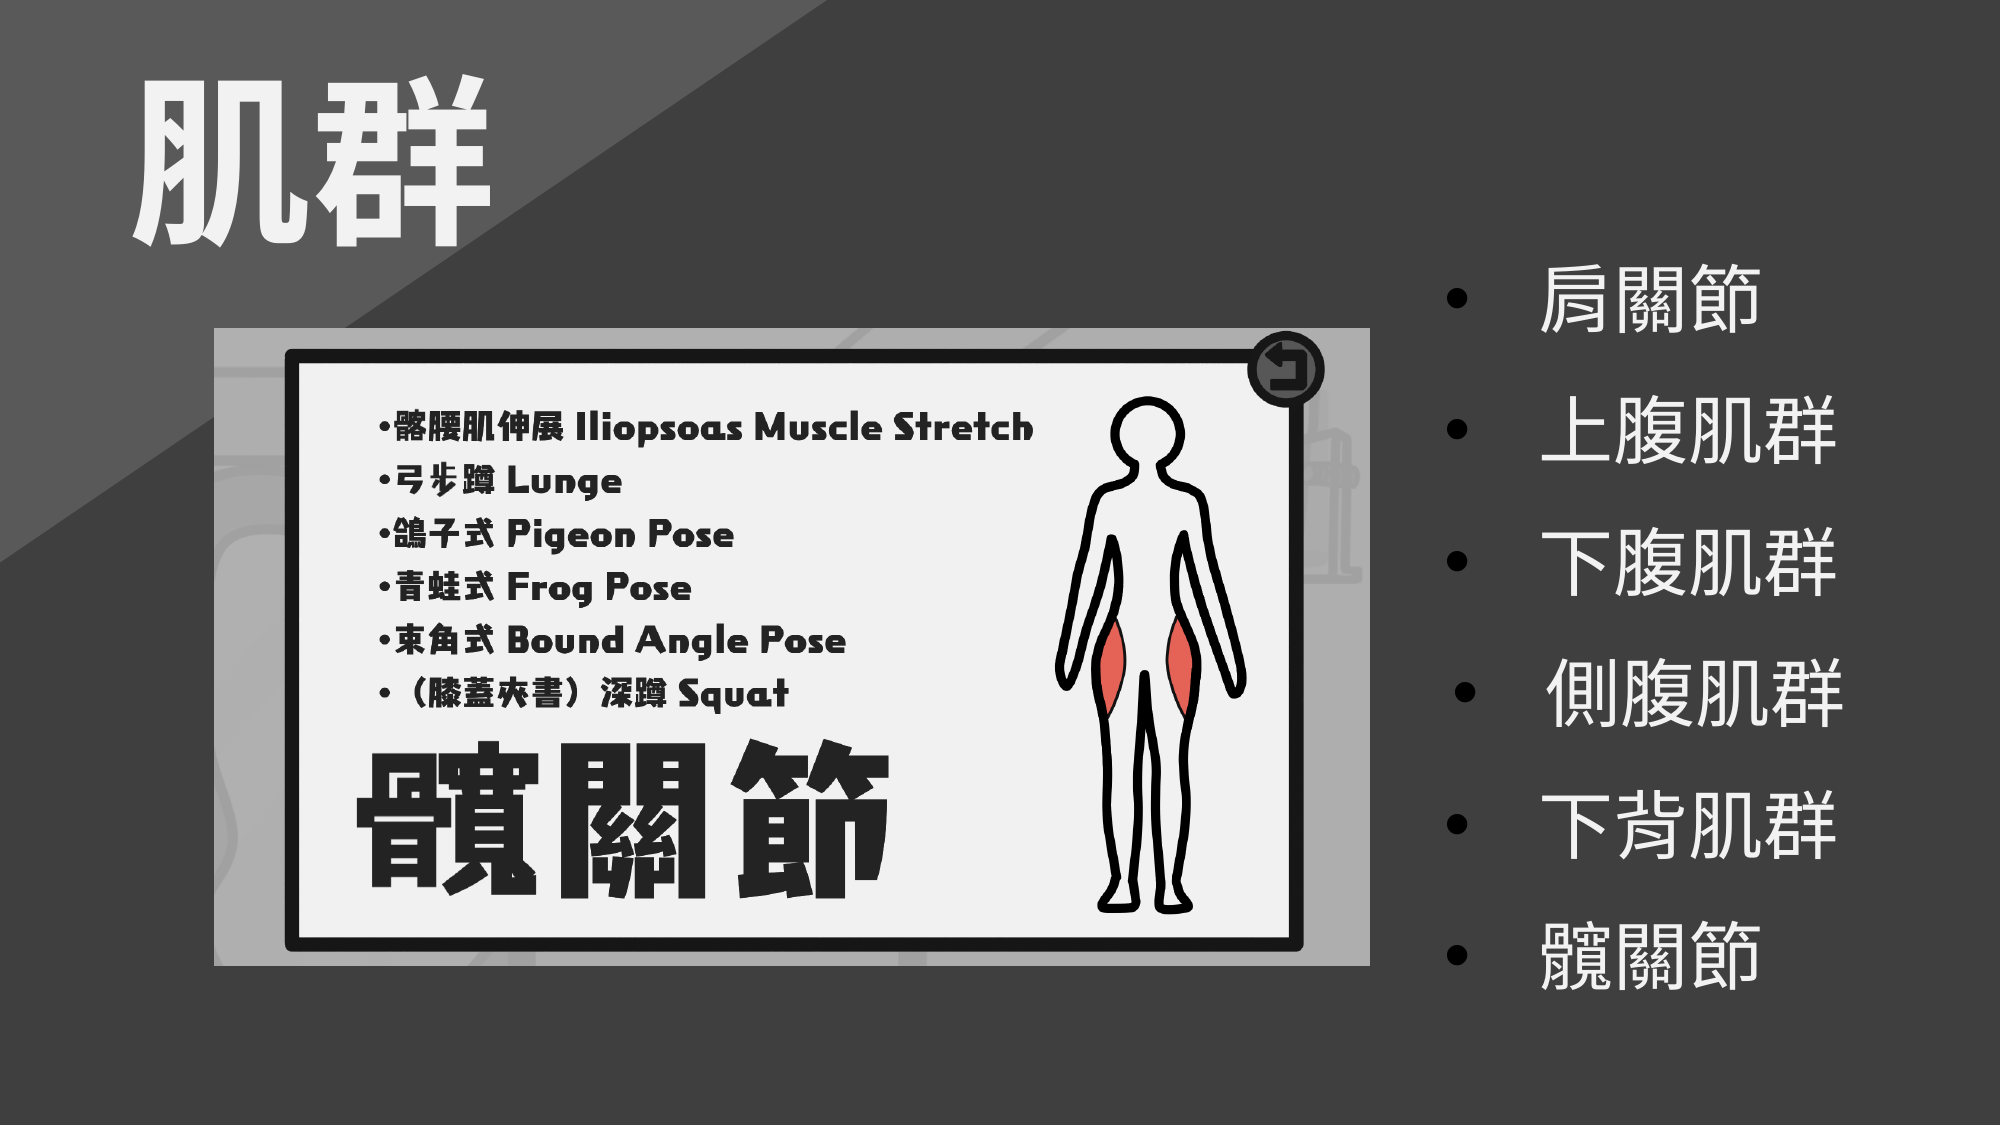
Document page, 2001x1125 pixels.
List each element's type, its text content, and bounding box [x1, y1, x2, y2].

text_box 下腹肌群 [1429, 507, 1897, 614]
picture [214, 328, 1370, 966]
text_box 側腹肌群 [1437, 639, 1904, 746]
text_box 下背肌群 [1429, 770, 1897, 877]
text_box [0, 0, 827, 563]
text_box 髖關節 [1429, 902, 1897, 1009]
text_box 肌群 [95, 39, 530, 278]
text_box 上腹肌群 [1429, 376, 1897, 483]
text_box 肩關節 [1429, 244, 1897, 351]
